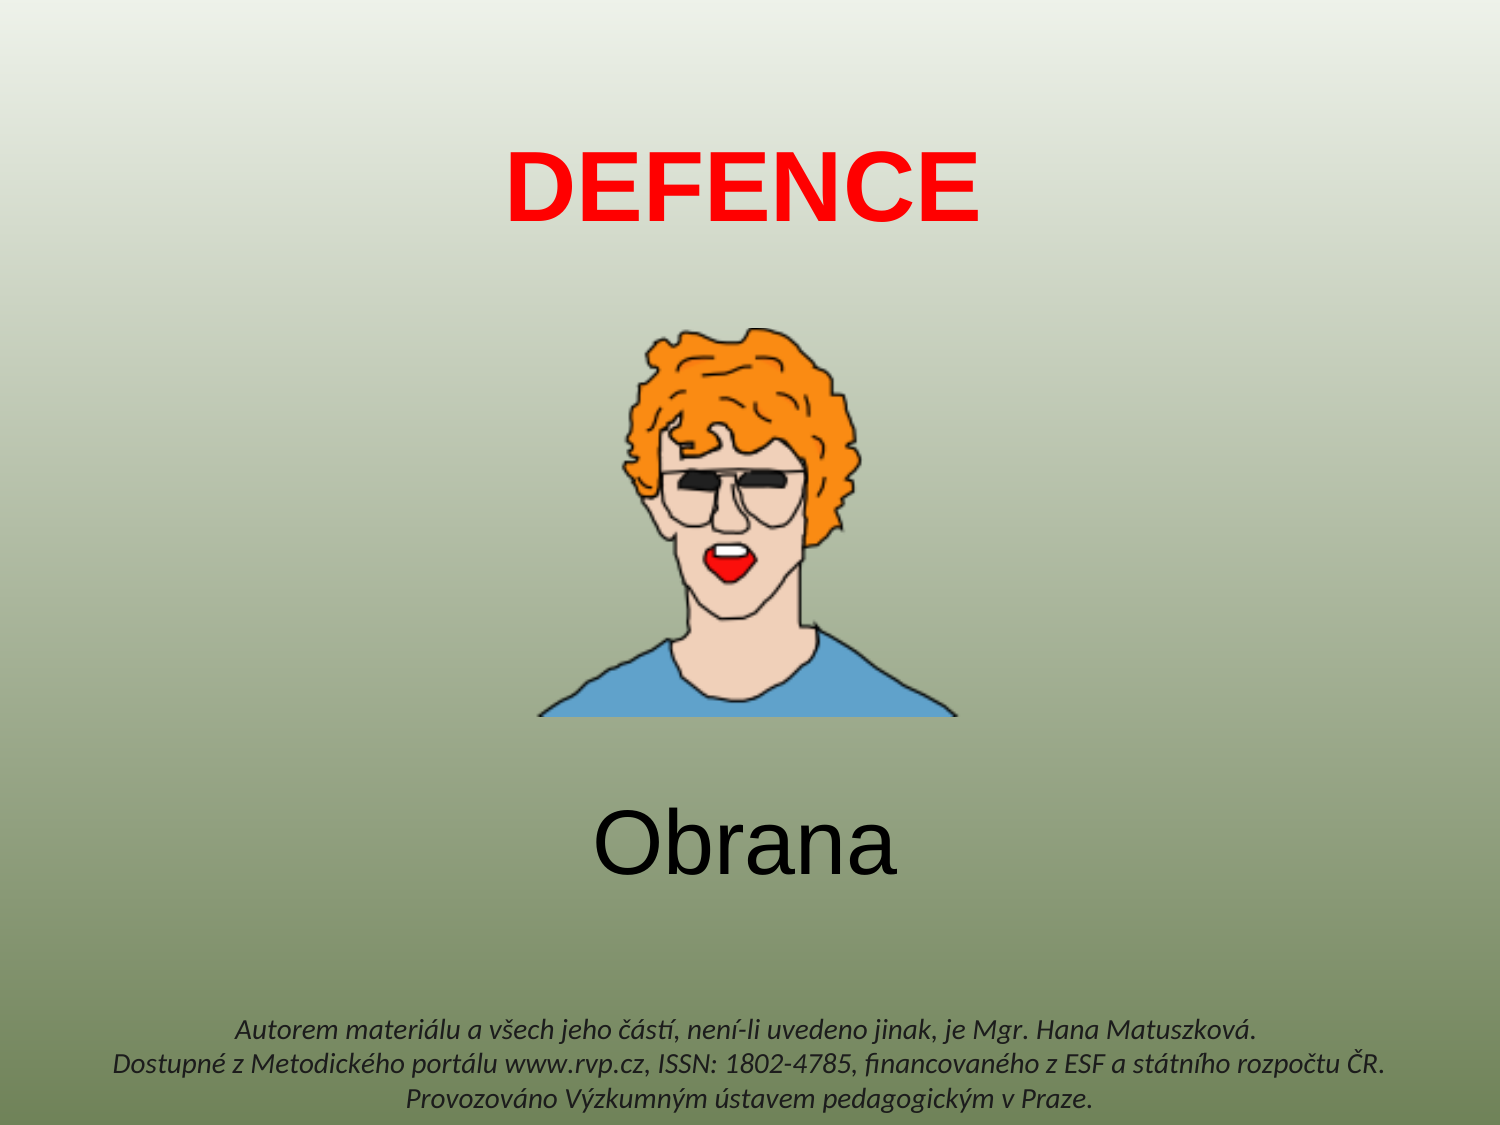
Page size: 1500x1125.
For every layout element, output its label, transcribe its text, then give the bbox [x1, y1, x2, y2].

picture [533, 328, 963, 717]
text_box Autorem materiálu a všech jeho částí, není-li uvedeno jinak, je Mgr. Hana Matuszková. Dostupné z Metodického portálu www.rvp.cz, ISSN: 1802-4785, financovaného z ESF a státního rozpočtu ČR. Provozováno Výzkumným ústavem pedagogickým v Praze. [53, 1011, 1447, 1114]
text_box DEFENCE [489, 113, 998, 249]
text_box Obrana [577, 774, 913, 901]
